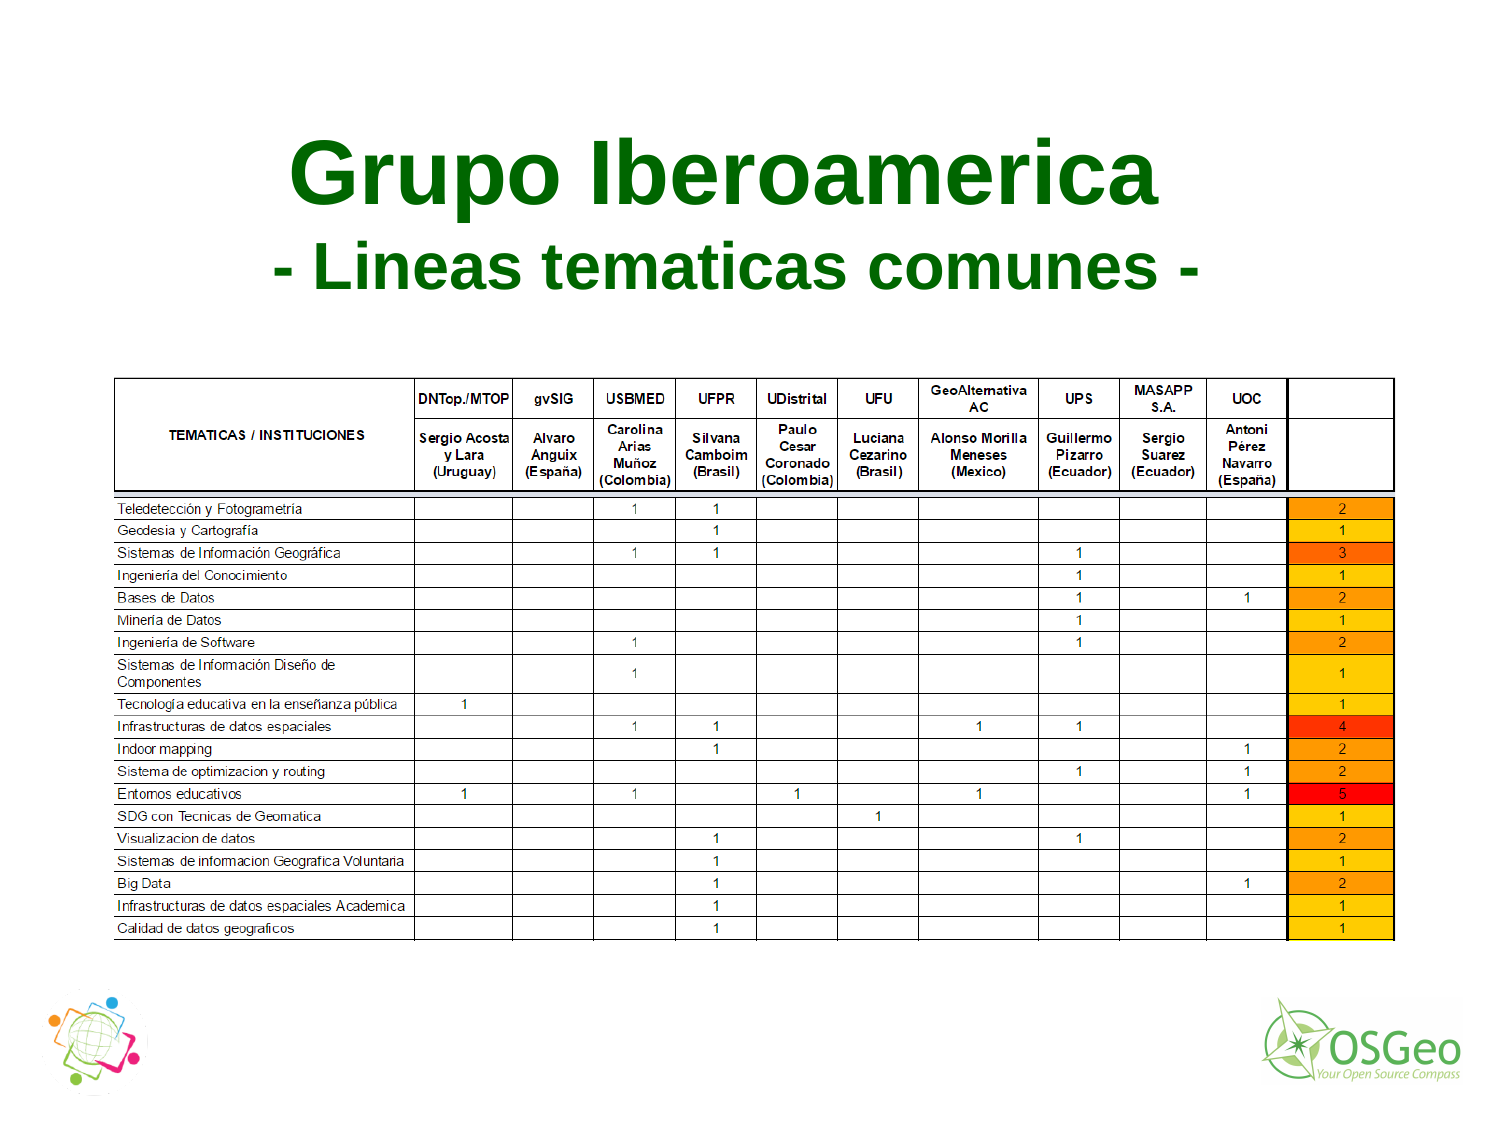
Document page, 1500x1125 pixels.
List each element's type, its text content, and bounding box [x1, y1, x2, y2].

picture [1261, 997, 1463, 1085]
picture [113, 377, 1396, 941]
picture [40, 987, 148, 1096]
text_box Grupo Iberoamerica - Lineas tematicas comunes - [61, 105, 1412, 271]
